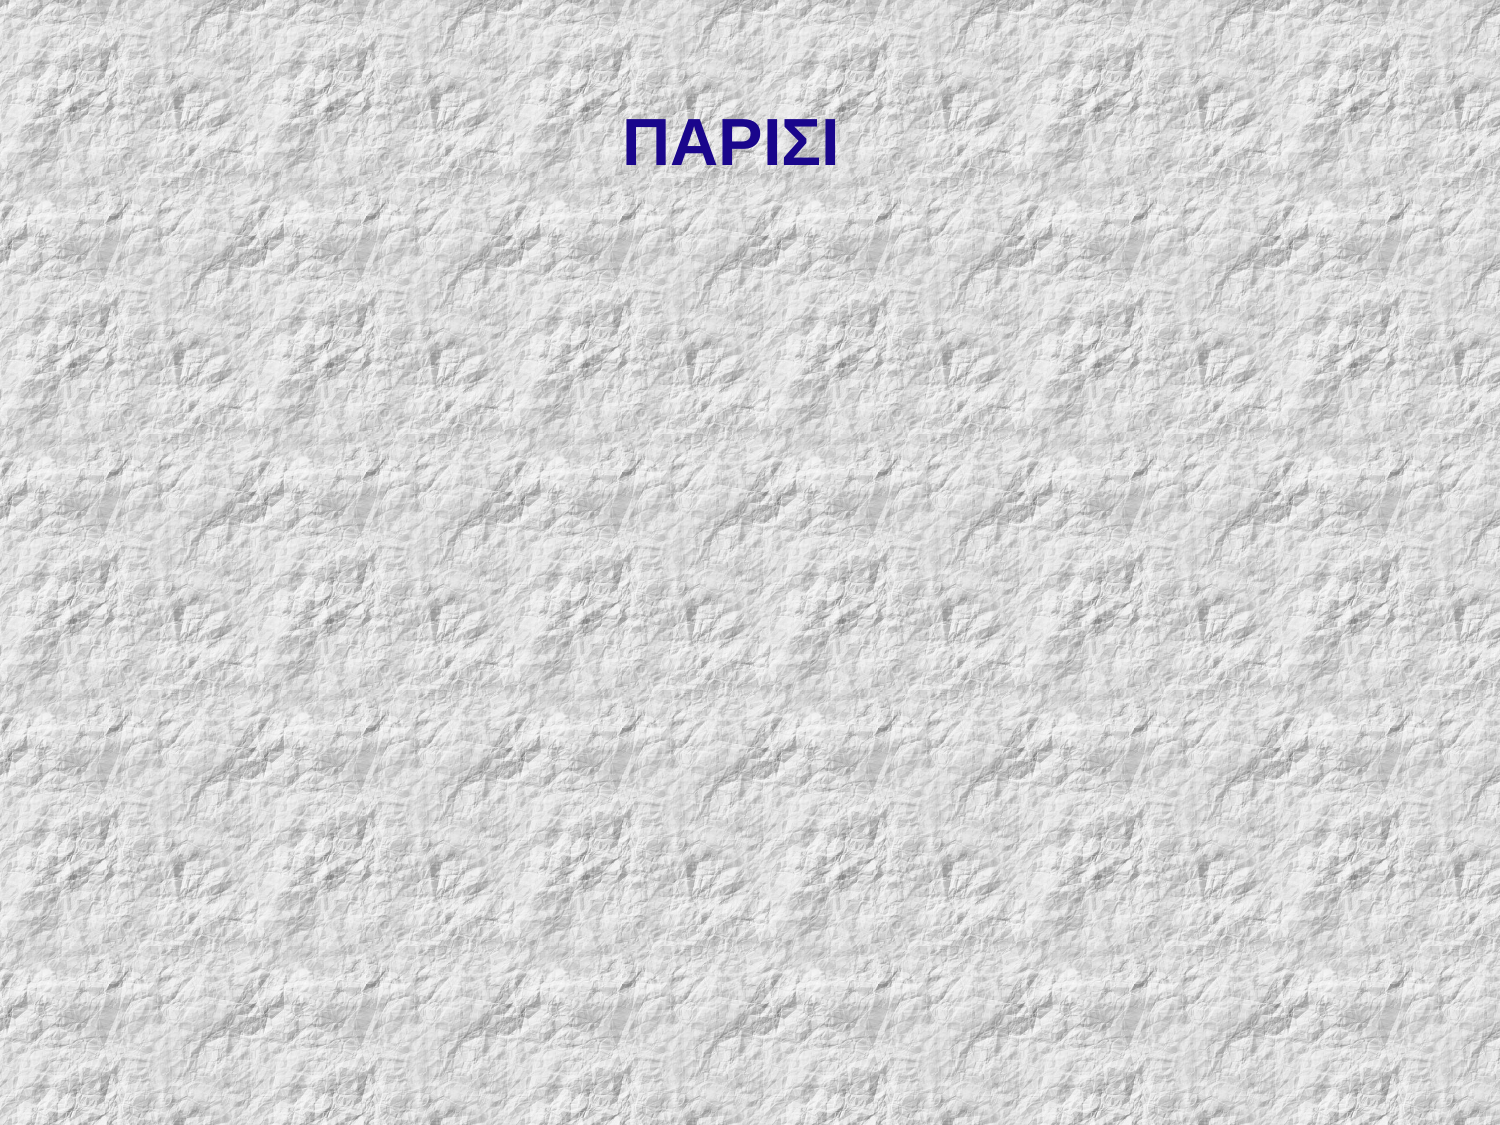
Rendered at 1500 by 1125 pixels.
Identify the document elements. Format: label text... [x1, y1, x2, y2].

title ΠΑΡΙΣΙ [75, 45, 1425, 233]
picture [0, 0, 1500, 1125]
